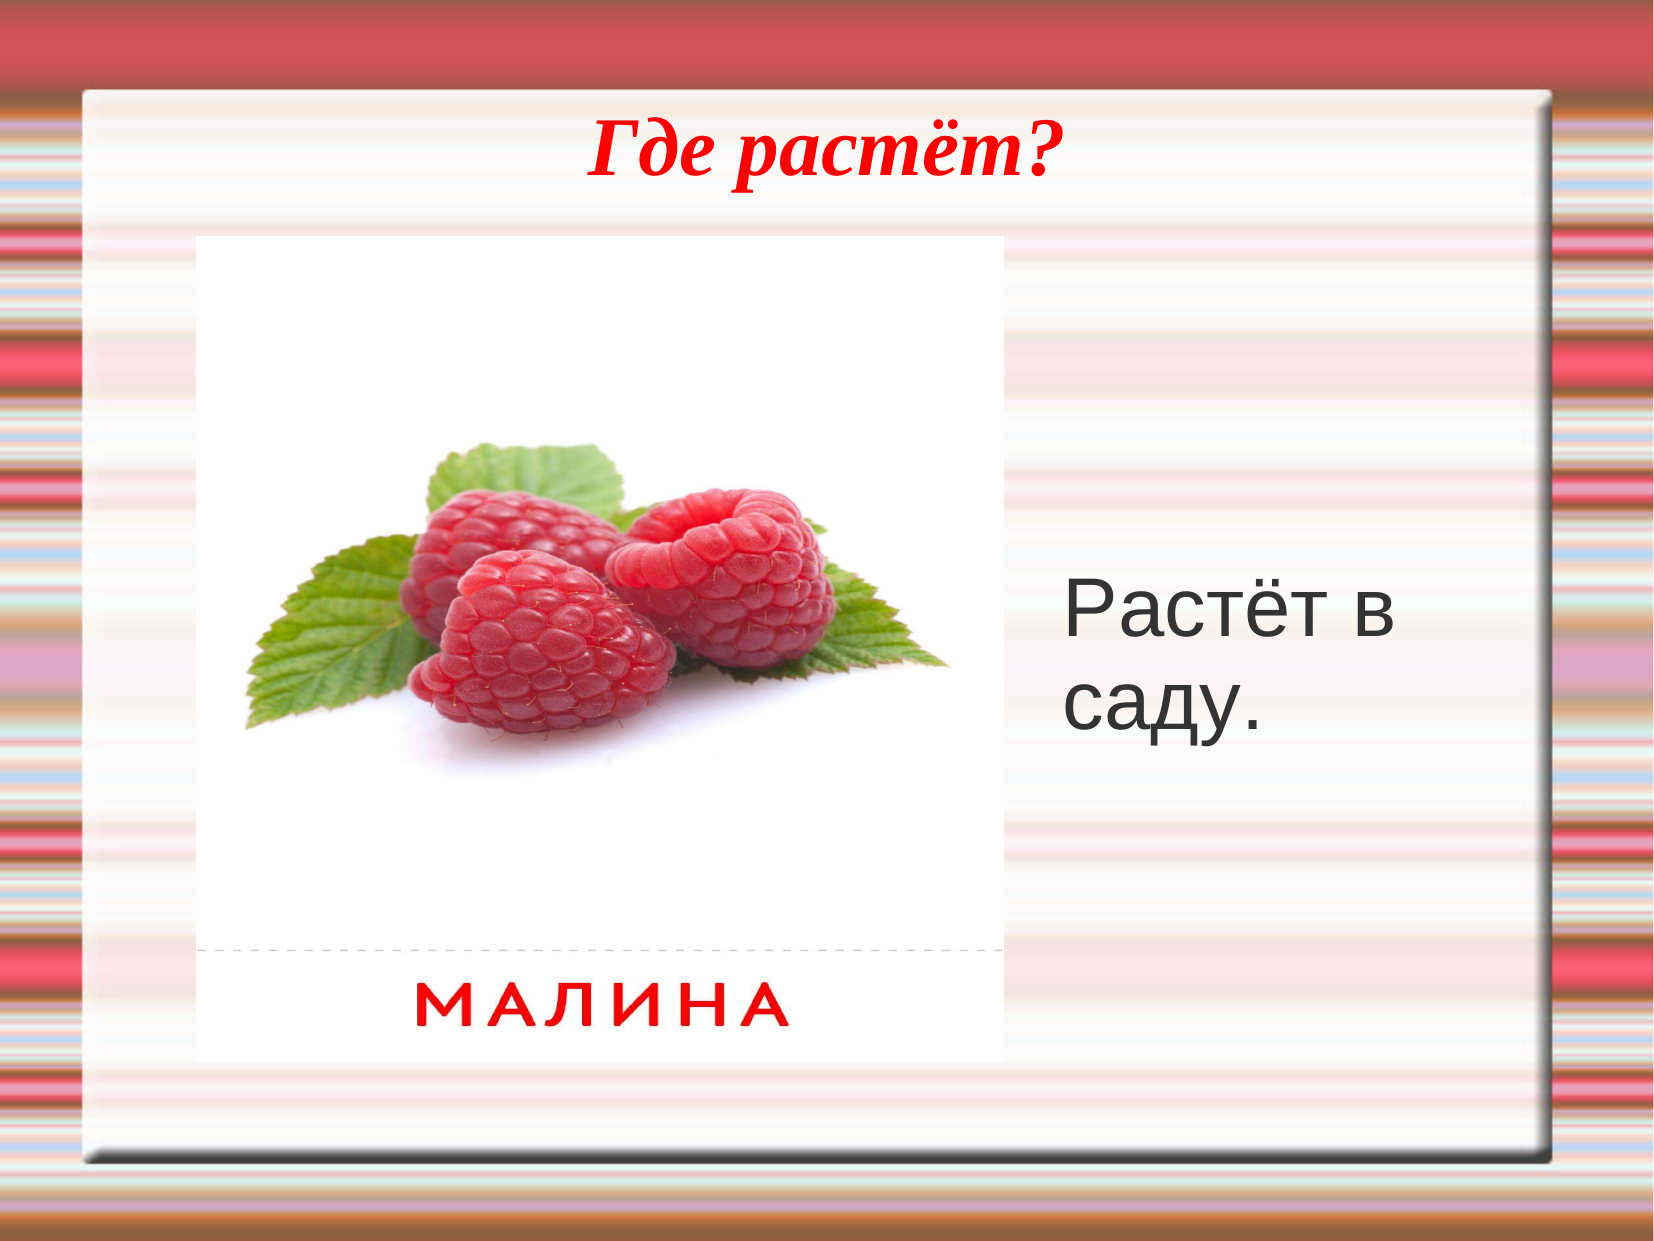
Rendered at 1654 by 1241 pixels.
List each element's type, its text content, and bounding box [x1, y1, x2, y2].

picture [0, 0, 1654, 1241]
title Где растёт? [121, 88, 1534, 207]
list Растёт в саду. [1062, 561, 1517, 857]
